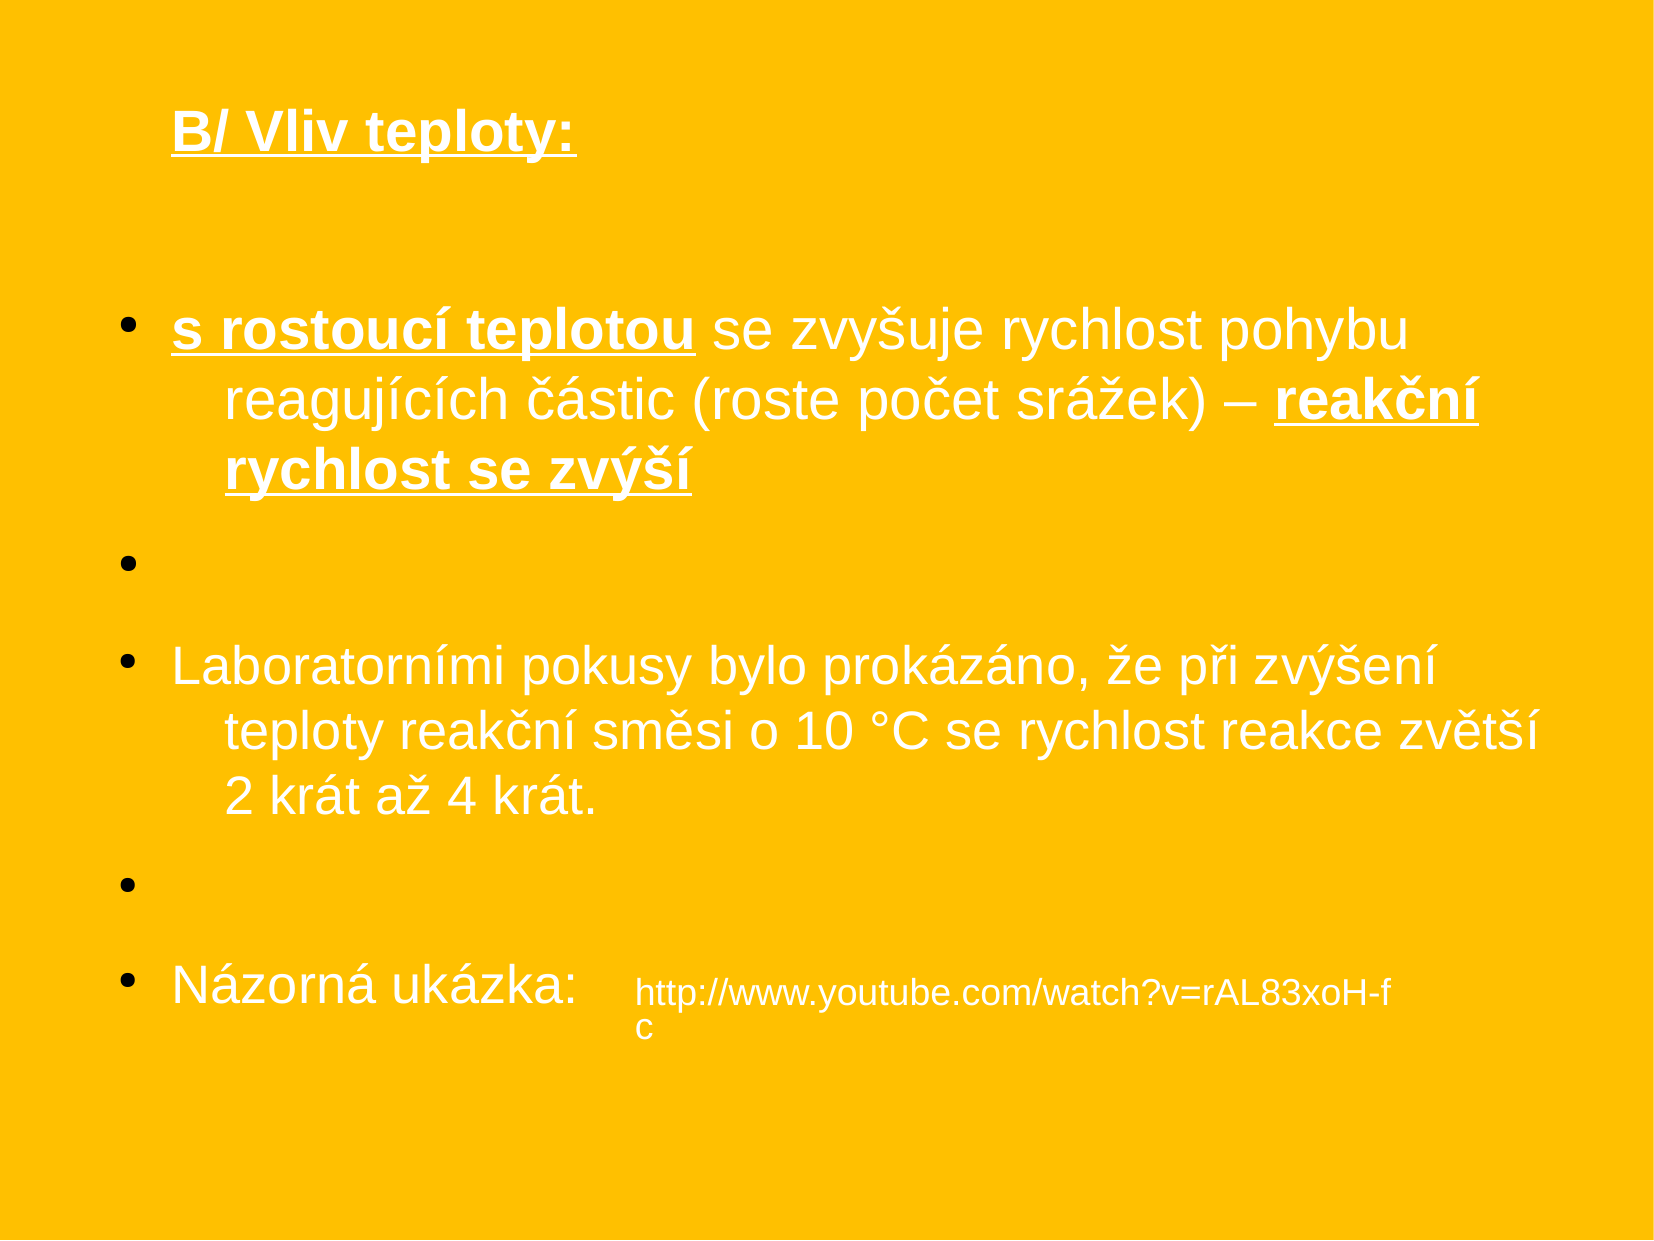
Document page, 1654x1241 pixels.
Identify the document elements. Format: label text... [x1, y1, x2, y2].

text_box http://www.youtube.com/watch?v=rAL83xoH-fc [620, 964, 1422, 1063]
list B/ Vliv teploty: s rostoucí teplotou se zvyšuje rychlost pohybu reagujících částic (roste počet srážek) – reakční rychlost se zvýší Laboratorními pokusy bylo prokázáno, že při zvýšení teploty reakční směsi o 10 °C se rychlost reakce zvětší 2 krát až 4 krát. Názorná ukázka: [82, 92, 1571, 1034]
